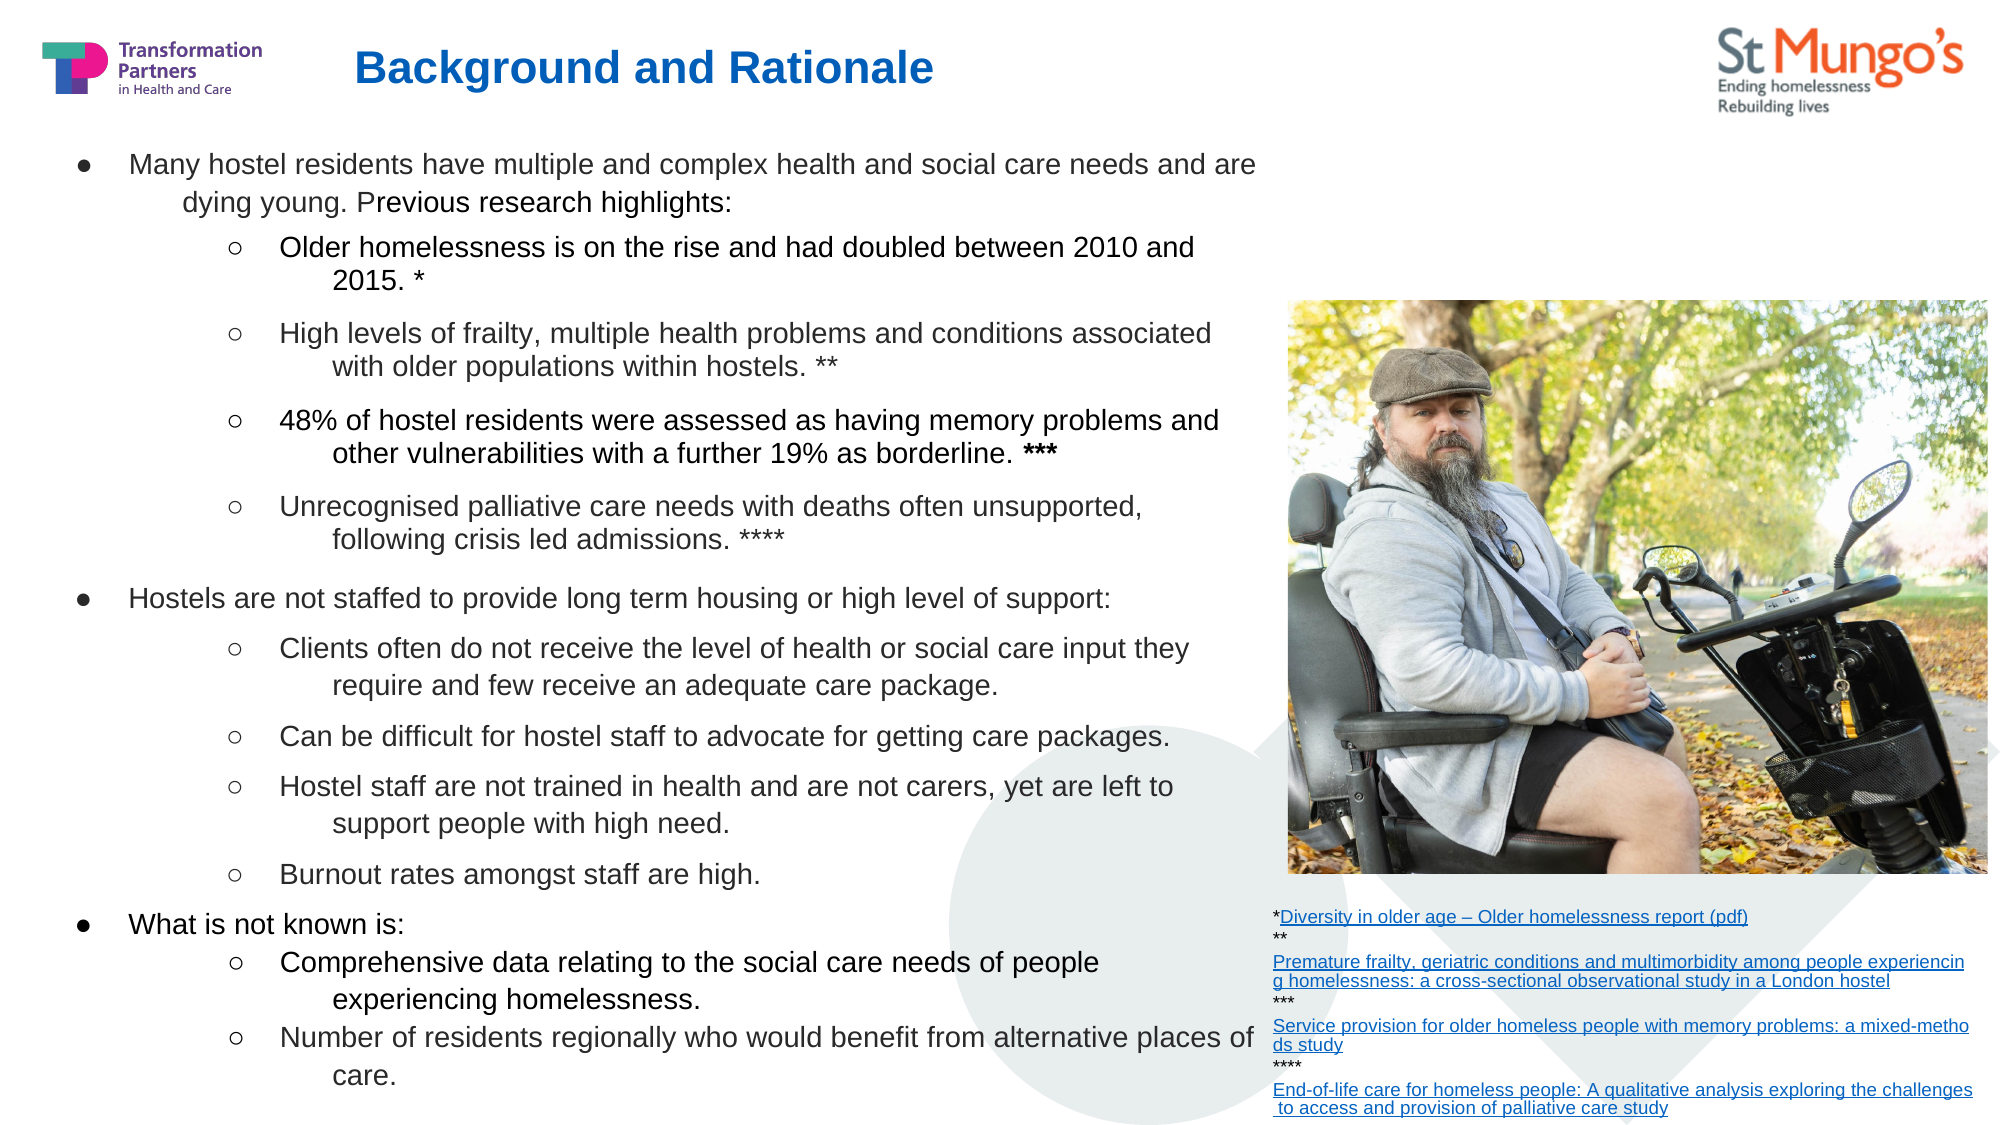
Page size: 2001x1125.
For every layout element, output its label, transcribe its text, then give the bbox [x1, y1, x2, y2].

list Many hostel residents have multiple and complex health and social care needs and are dying young. Previous research highlights: Older homelessness is on the rise and had doubled between 2010 and 2015. * High levels of frailty, multiple health problems and conditions associated with older populations within hostels. ** 48% of hostel residents were assessed as having memory problems and other vulnerabilities with a further 19% as borderline. *** Unrecognised palliative care needs with deaths often unsupported, following crisis led admissions. **** Hostels are not staffed to provide long term housing or high level of support: Clients often do not receive the level of health or social care input they require and few receive an adequate care package. Can be difficult for hostel staff to advocate for getting care packages. Hostel staff are not trained in health and are not carers, yet are left to support people with high need. Burnout rates amongst staff are high. What is not known is: Comprehensive data relating to the social care needs of people experiencing homelessness. Number of residents regionally who would benefit from alternative places of care. [17, 135, 1277, 1125]
text_box *Diversity in older age – Older homelessness report (pdf) **Premature frailty, geriatric conditions and multimorbidity among people experiencing homelessness: a cross-sectional observational study in a London hostel ***Service provision for older homeless people with memory problems: a mixed-methods study ****End-of-life care for homeless people: A qualitative analysis exploring the challenges to access and provision of palliative care study [1257, 889, 1988, 1102]
picture [1706, 17, 1972, 128]
title Background and Rationale [339, 34, 1127, 111]
picture [1287, 300, 1988, 874]
